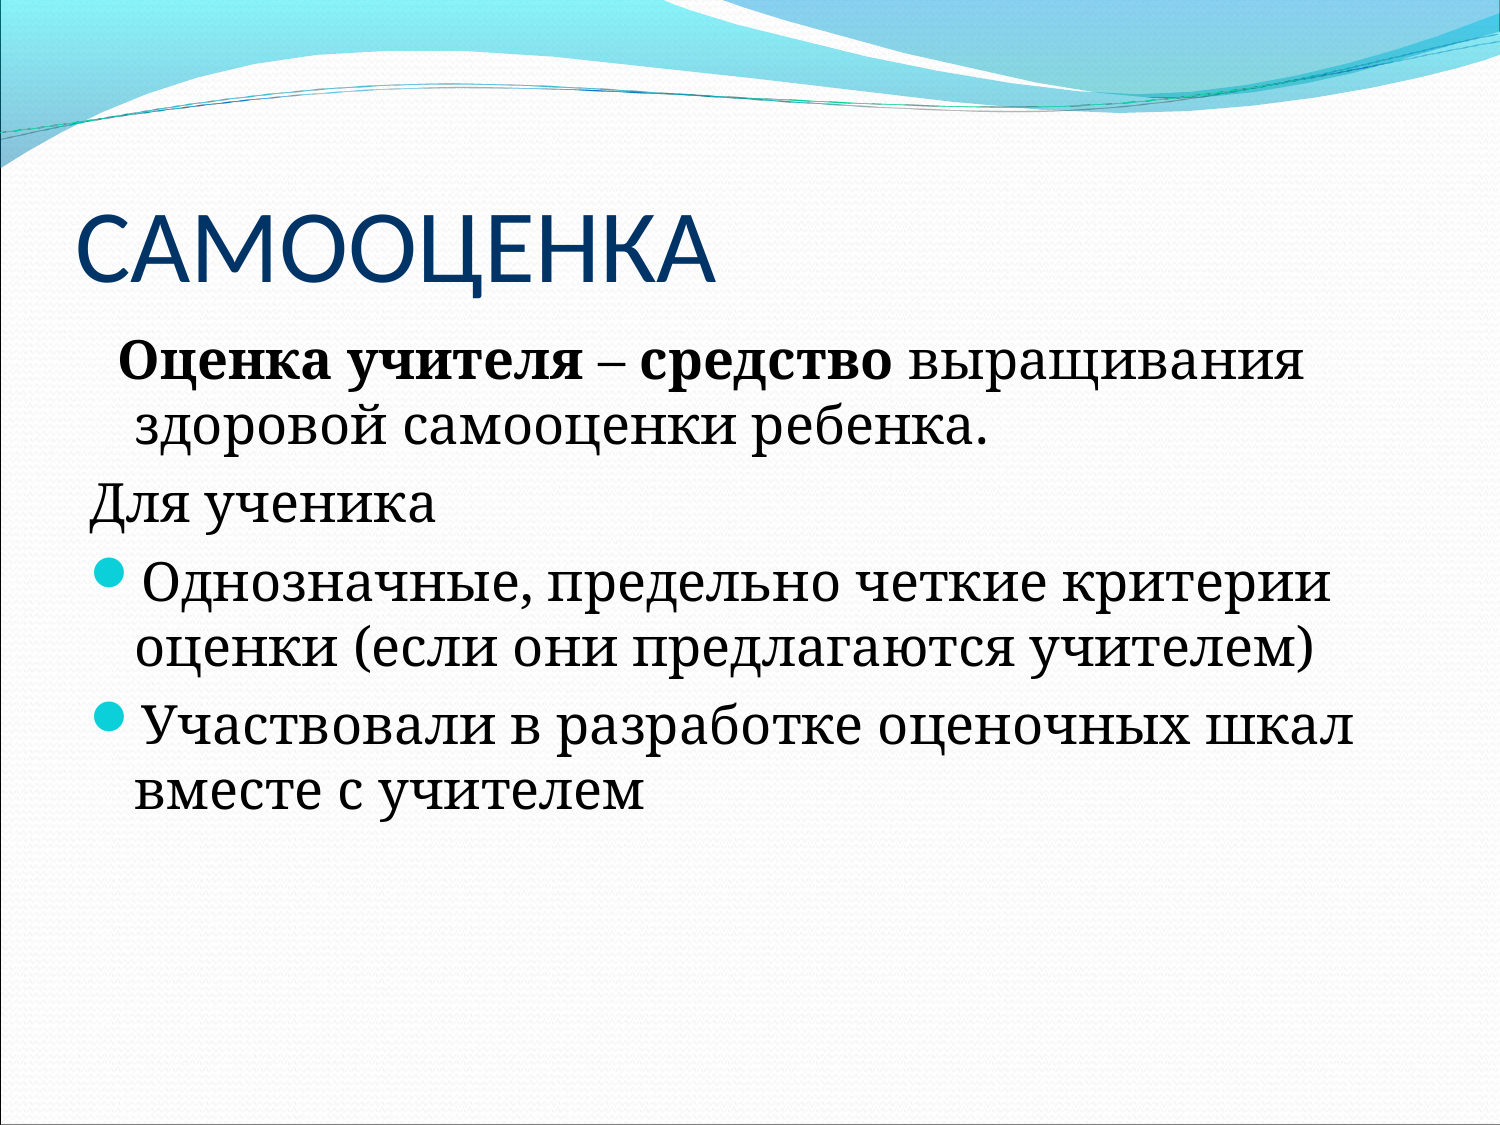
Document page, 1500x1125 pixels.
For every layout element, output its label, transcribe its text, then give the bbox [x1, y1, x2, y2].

title САМООЦЕНКА [75, 115, 1426, 304]
picture [0, 0, 1500, 1125]
list Оценка учителя – средство выращивания здоровой самооценки ребенка. Для ученика Однозначные, предельно четкие критерии оценки (если они предлагаются учителем) Участвовали в разработке оценочных шкал вместе с учителем [75, 317, 1426, 1038]
